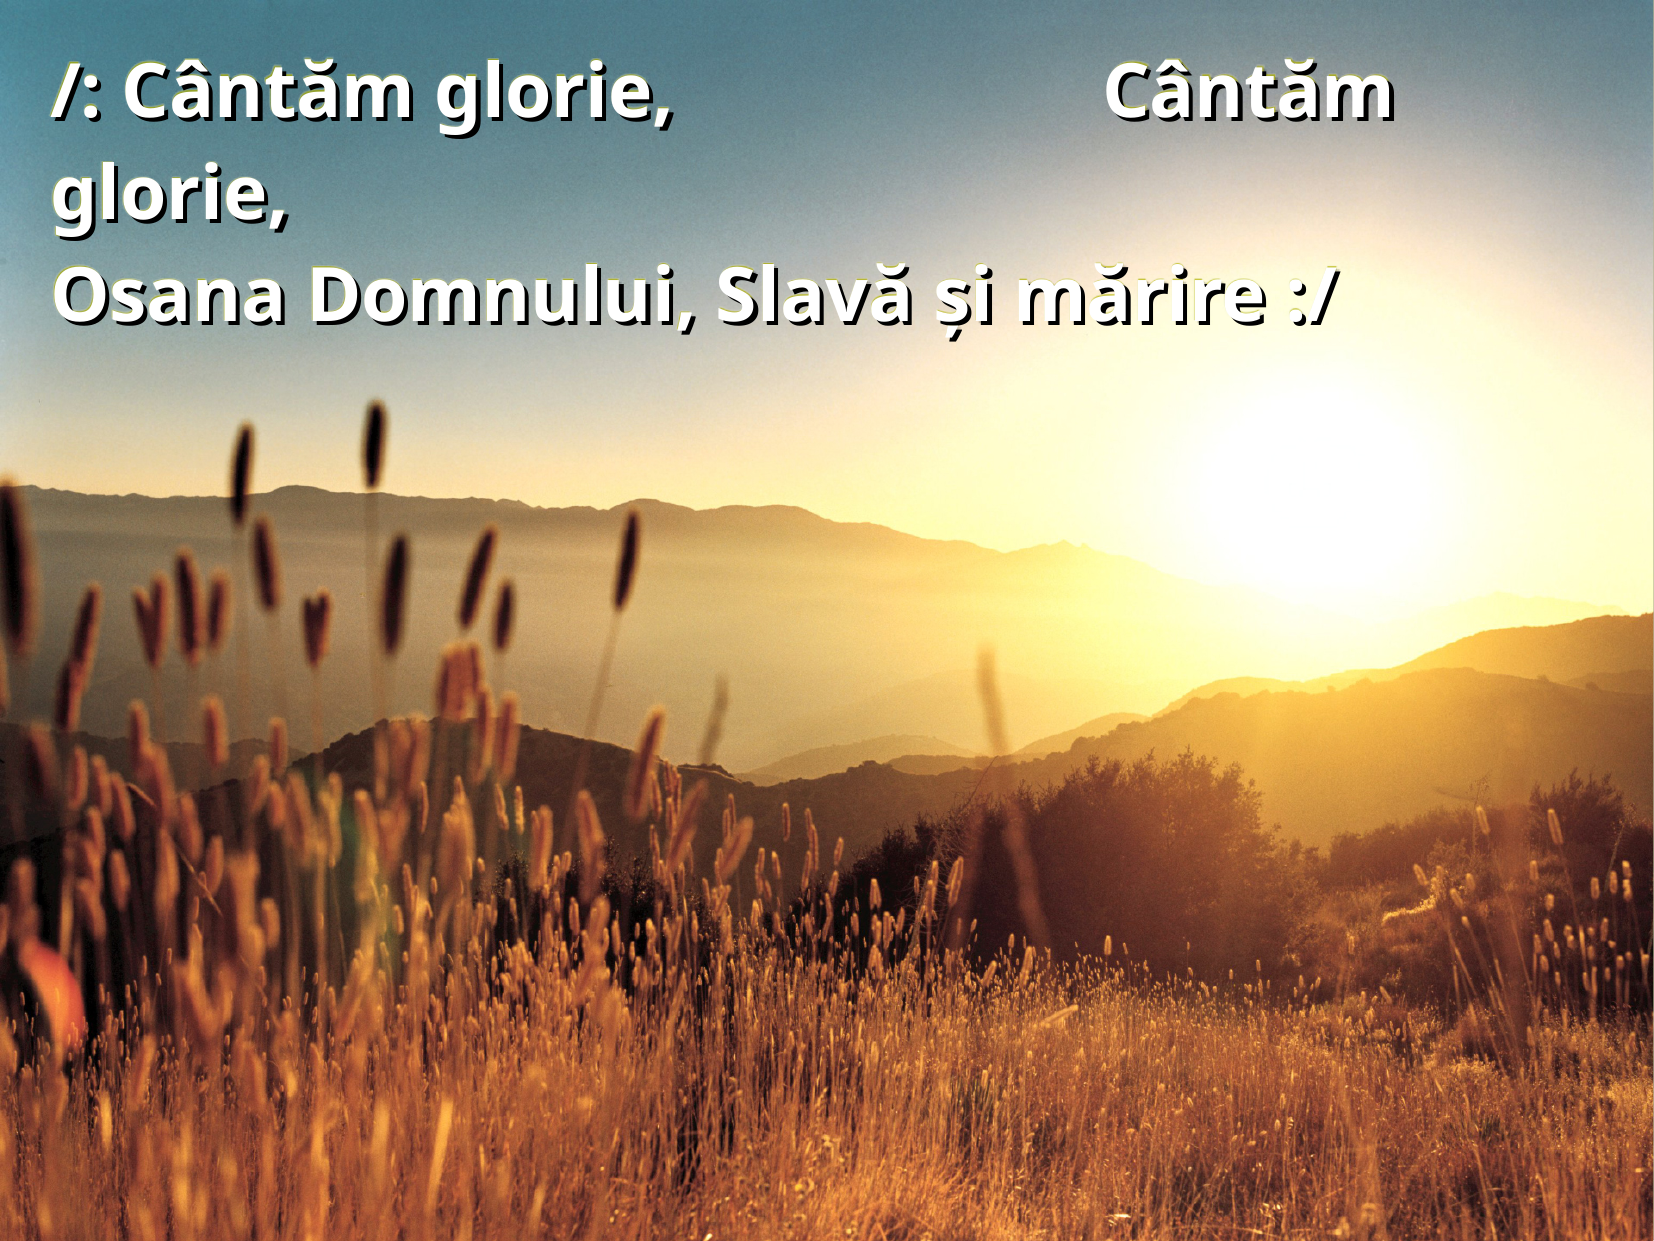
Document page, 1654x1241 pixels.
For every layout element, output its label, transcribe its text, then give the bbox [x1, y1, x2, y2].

text_box /: Cântăm glorie, Cântăm glorie, Osana Domnului, Slavă şi mărire :/ [35, 29, 1418, 447]
picture [0, 0, 1654, 1241]
